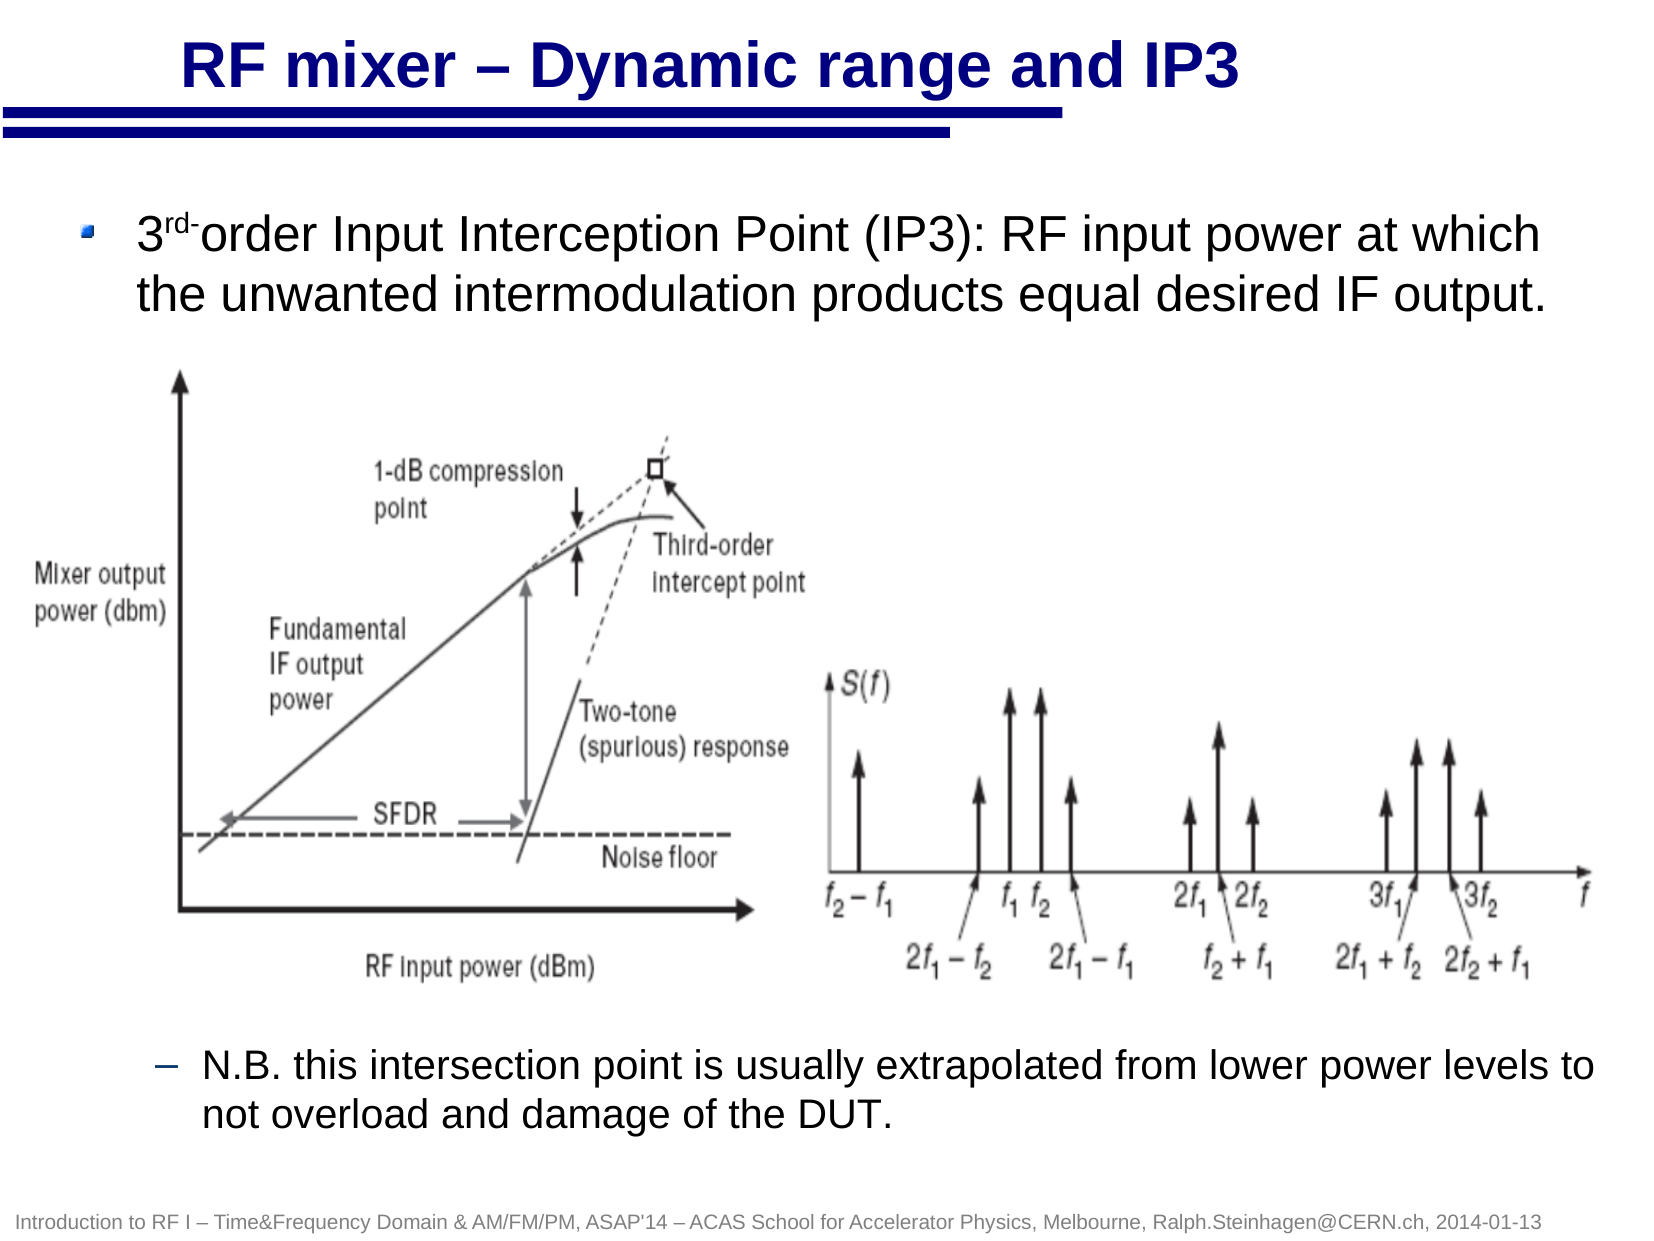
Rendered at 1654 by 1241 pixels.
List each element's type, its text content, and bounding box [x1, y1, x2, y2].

title RF mixer – Dynamic range and IP3 [165, 0, 1323, 124]
list 3rd-order Input Interception Point (IP3): RF input power at which the unwanted intermodulation products equal desired IF output. N.B. this intersection point is usually extrapolated from lower power levels to not overload and damage of the DUT. [65, 192, 1628, 1205]
picture [16, 362, 1600, 996]
